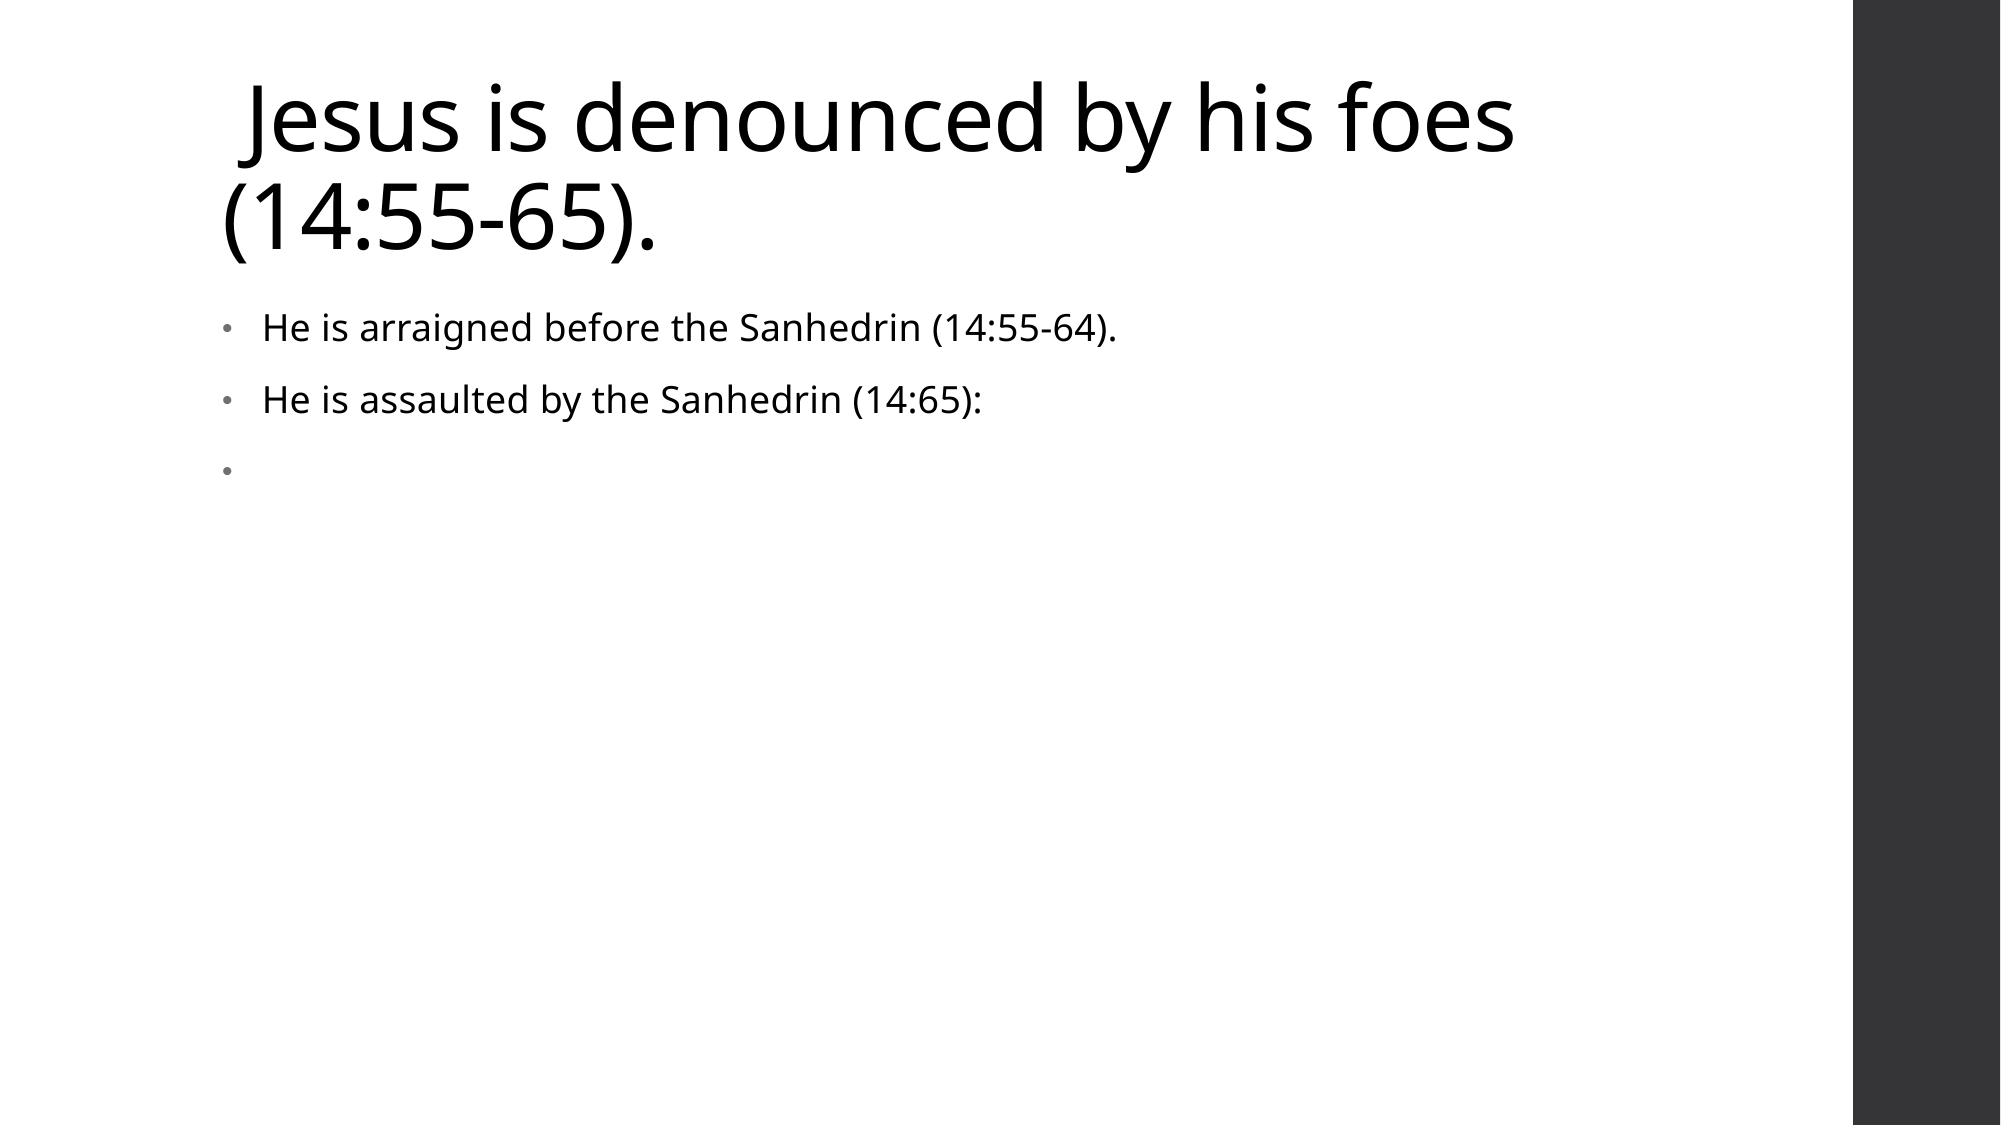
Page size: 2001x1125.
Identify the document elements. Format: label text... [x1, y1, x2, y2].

title Jesus is denounced by his foes (14:55-65). [206, 60, 1797, 278]
list He is arraigned before the Sanhedrin (14:55-64). He is assaulted by the Sanhedrin (14:65): [206, 299, 1617, 1014]
